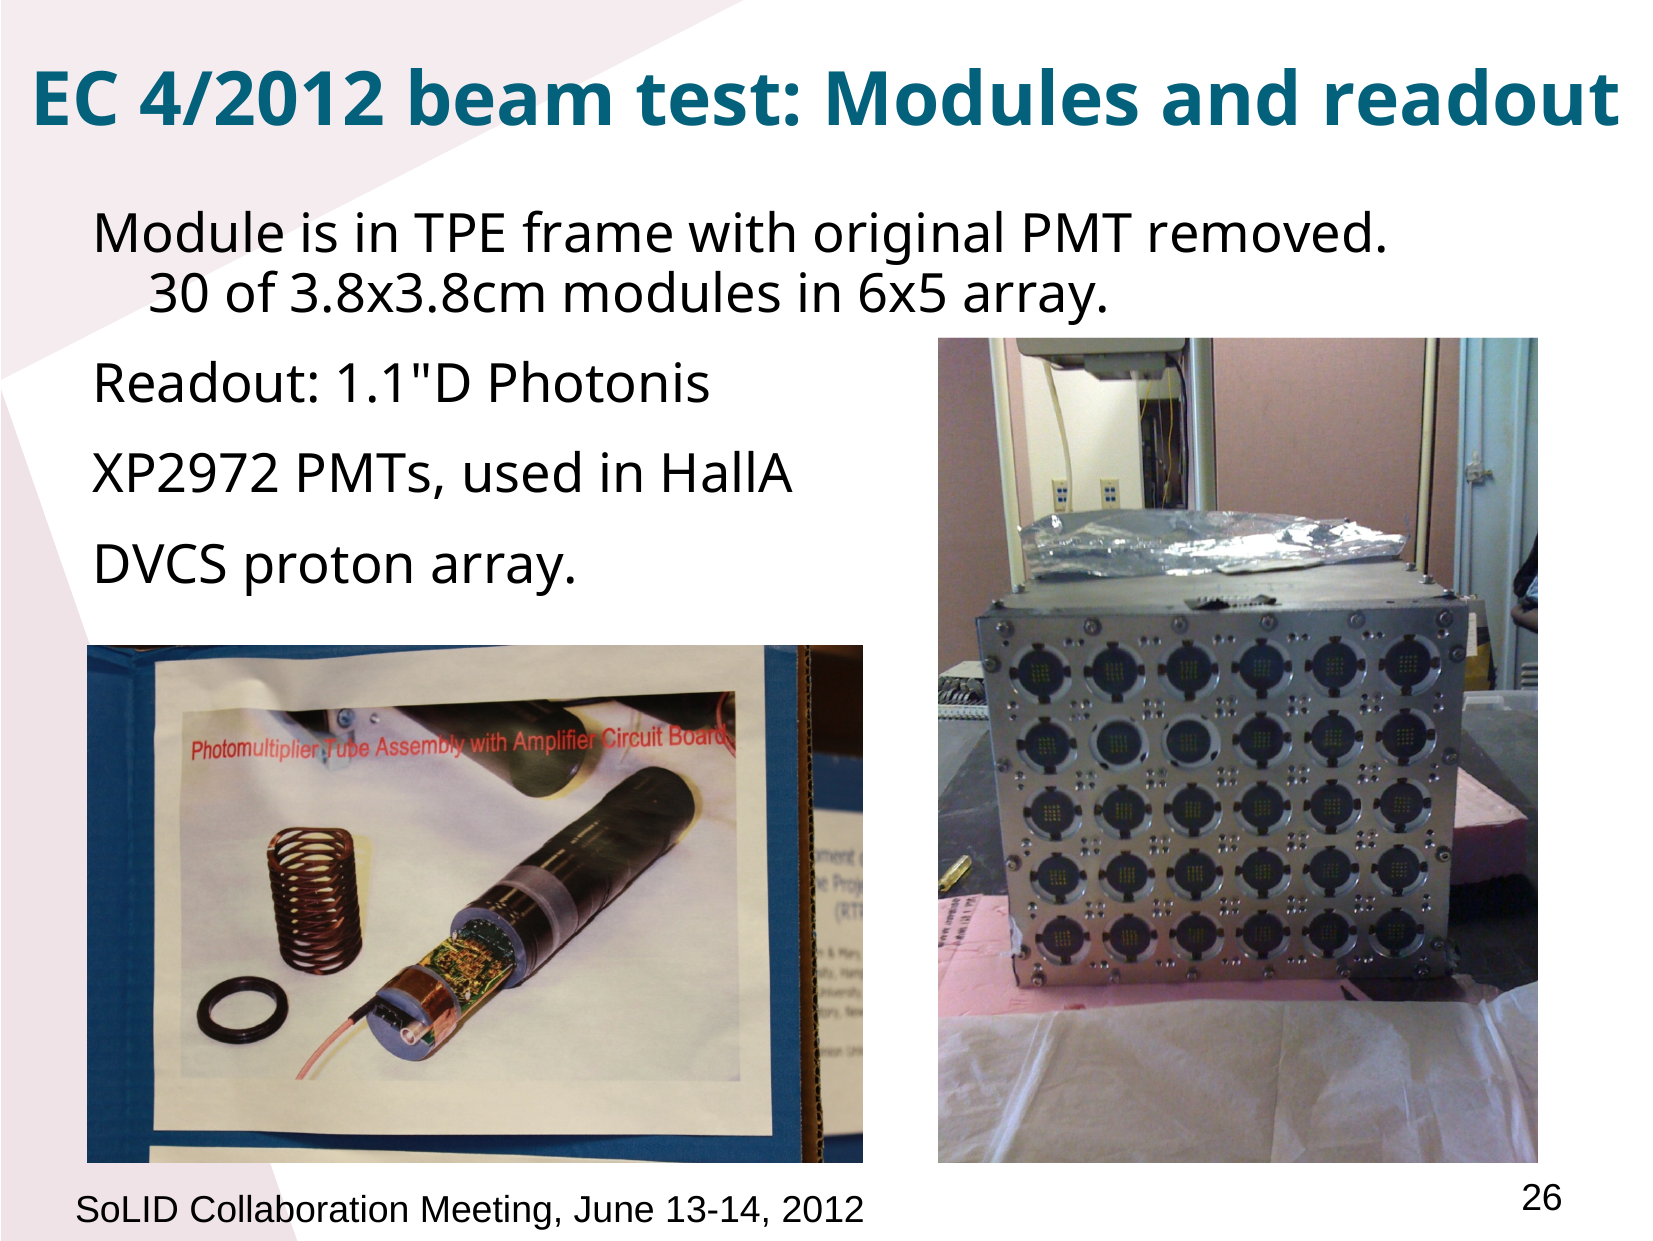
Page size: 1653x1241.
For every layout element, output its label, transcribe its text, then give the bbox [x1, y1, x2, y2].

picture [87, 645, 863, 1163]
picture [937, 337, 1538, 1163]
title EC 4/2012 beam test: Modules and readout [0, 51, 1653, 190]
list Module is in TPE frame with original PMT removed. 30 of 3.8x3.8cm modules in 6x5 array. Readout: 1.1"D Photonis XP2972 PMTs, used in HallA DVCS proton array. [77, 196, 1428, 954]
